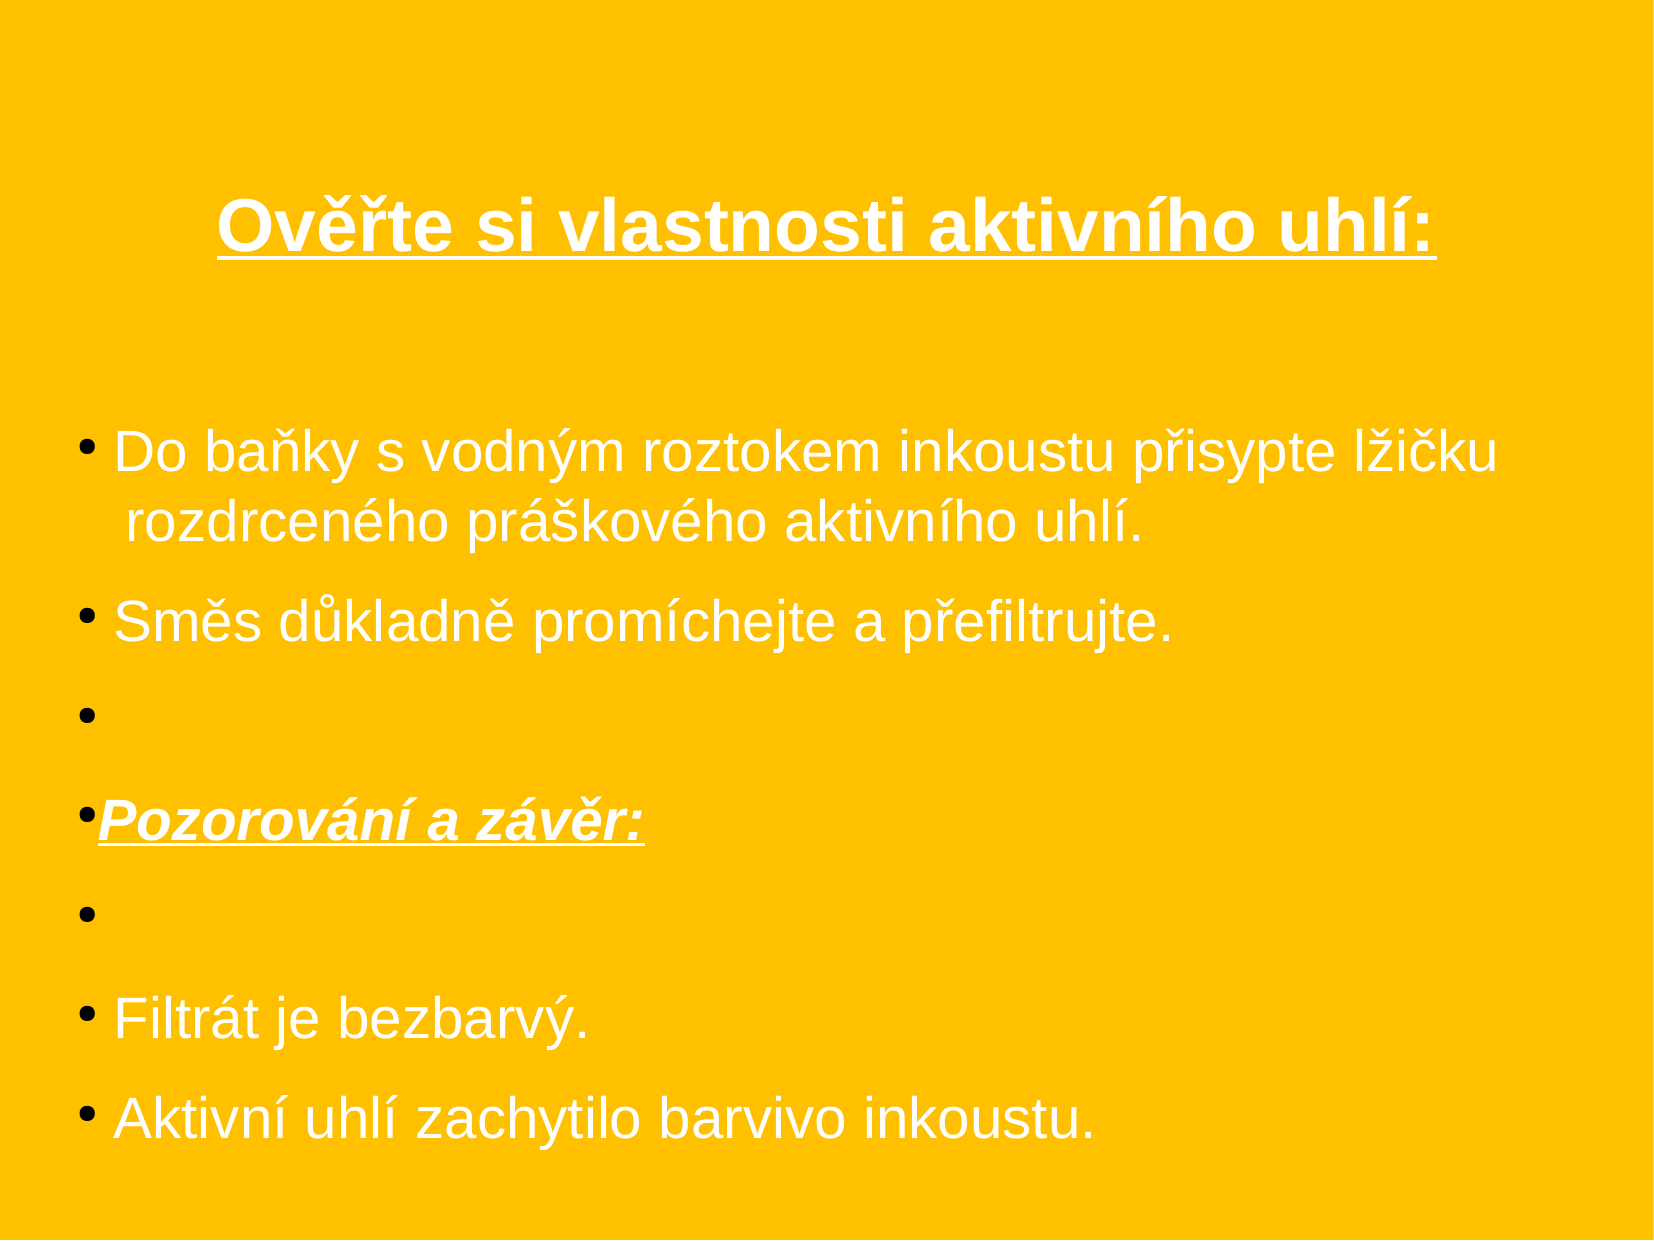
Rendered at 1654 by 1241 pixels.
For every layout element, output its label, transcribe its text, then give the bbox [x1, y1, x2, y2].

subtitle Do baňky s vodným roztokem inkoustu přisypte lžičku rozdrceného práškového aktivního uhlí. Směs důkladně promíchejte a přefiltrujte. Pozorování a závěr: Filtrát je bezbarvý. Aktivní uhlí zachytilo barvivo inkoustu. [76, 413, 1565, 1000]
title Ověřte si vlastnosti aktivního uhlí: [82, 117, 1571, 325]
